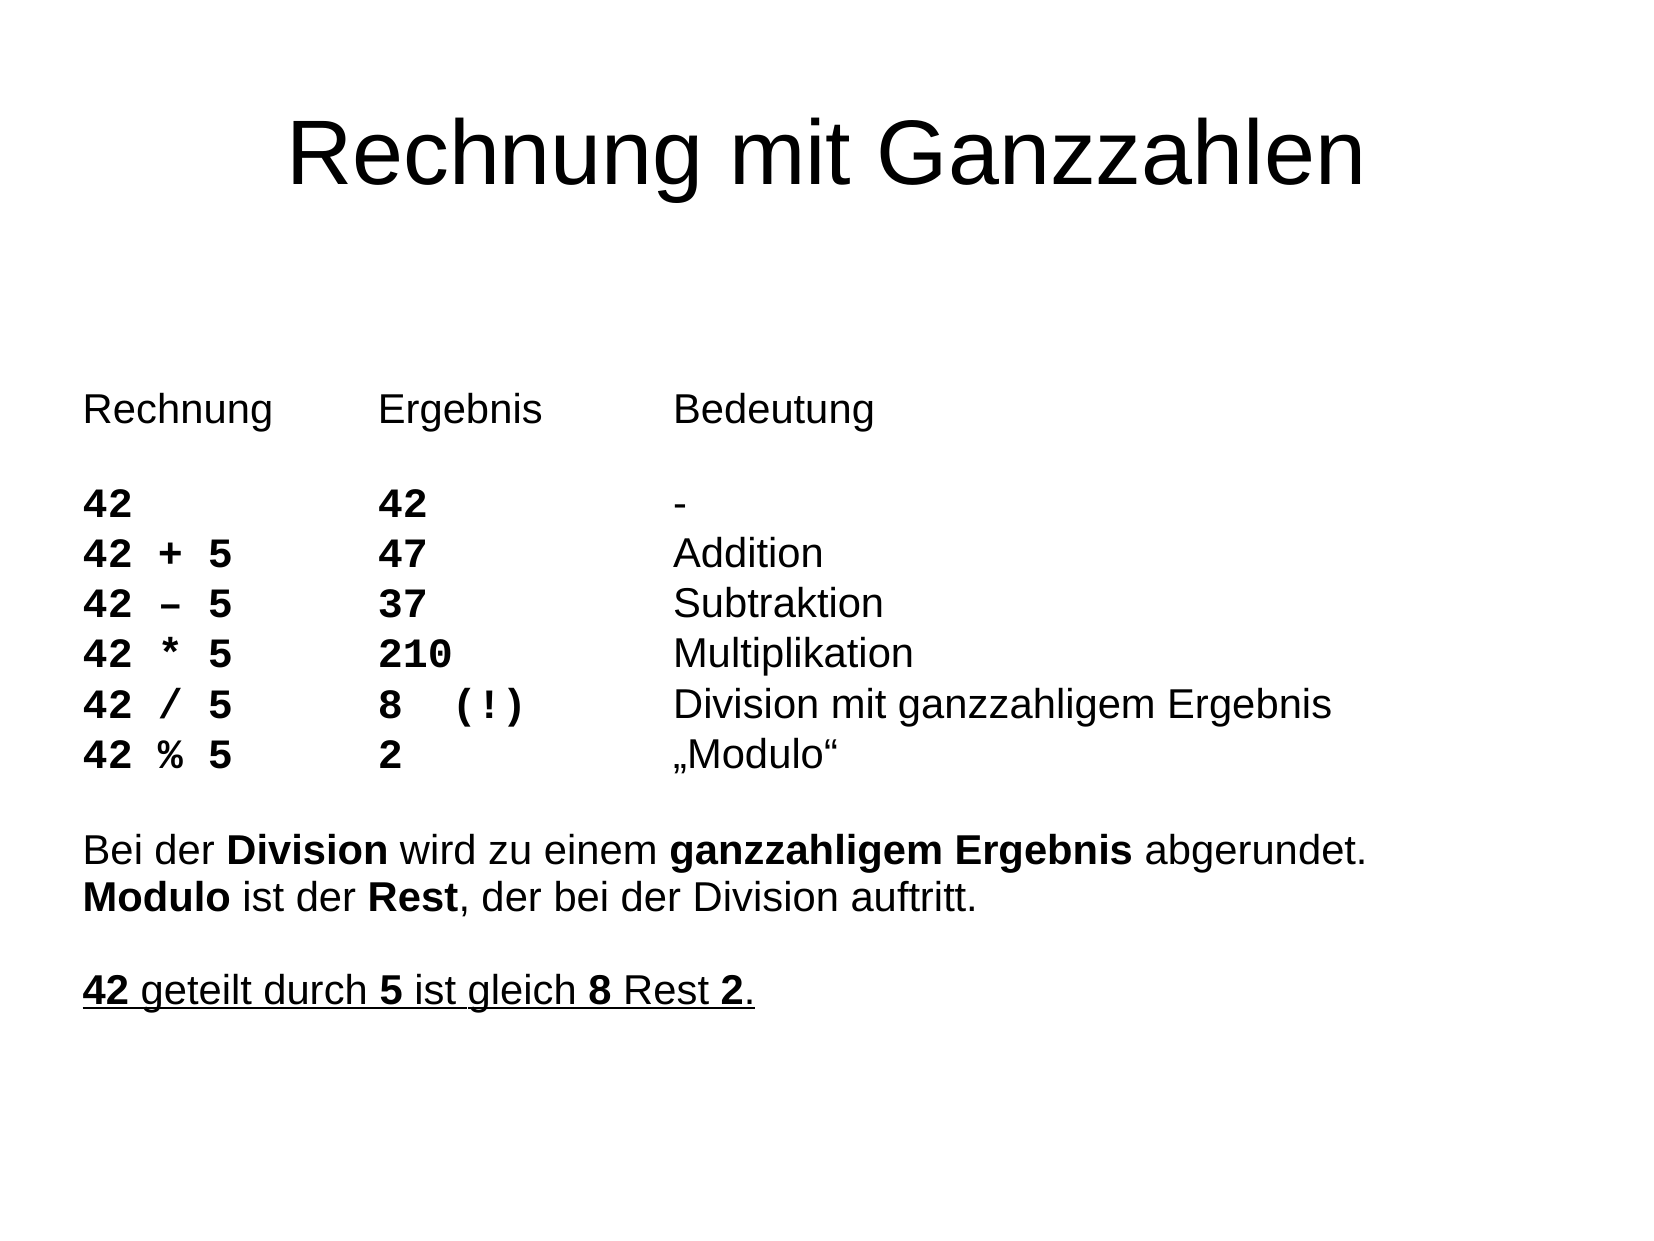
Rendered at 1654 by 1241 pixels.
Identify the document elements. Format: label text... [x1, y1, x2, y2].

title Rechnung mit Ganzzahlen [82, 56, 1571, 250]
subtitle Rechnung Ergebnis Bedeutung 42 42 - 42 + 5 47 Addition 42 – 5 37 Subtraktion 42 * 5 210 Multiplikation 42 / 5 8 (!) Division mit ganzzahligem Ergebnis 42 % 5 2 „Modulo“ Bei der Division wird zu einem ganzzahligem Ergebnis abgerundet. Modulo ist der Rest, der bei der Division auftritt. 42 geteilt durch 5 ist gleich 8 Rest 2. [82, 297, 1571, 1102]
